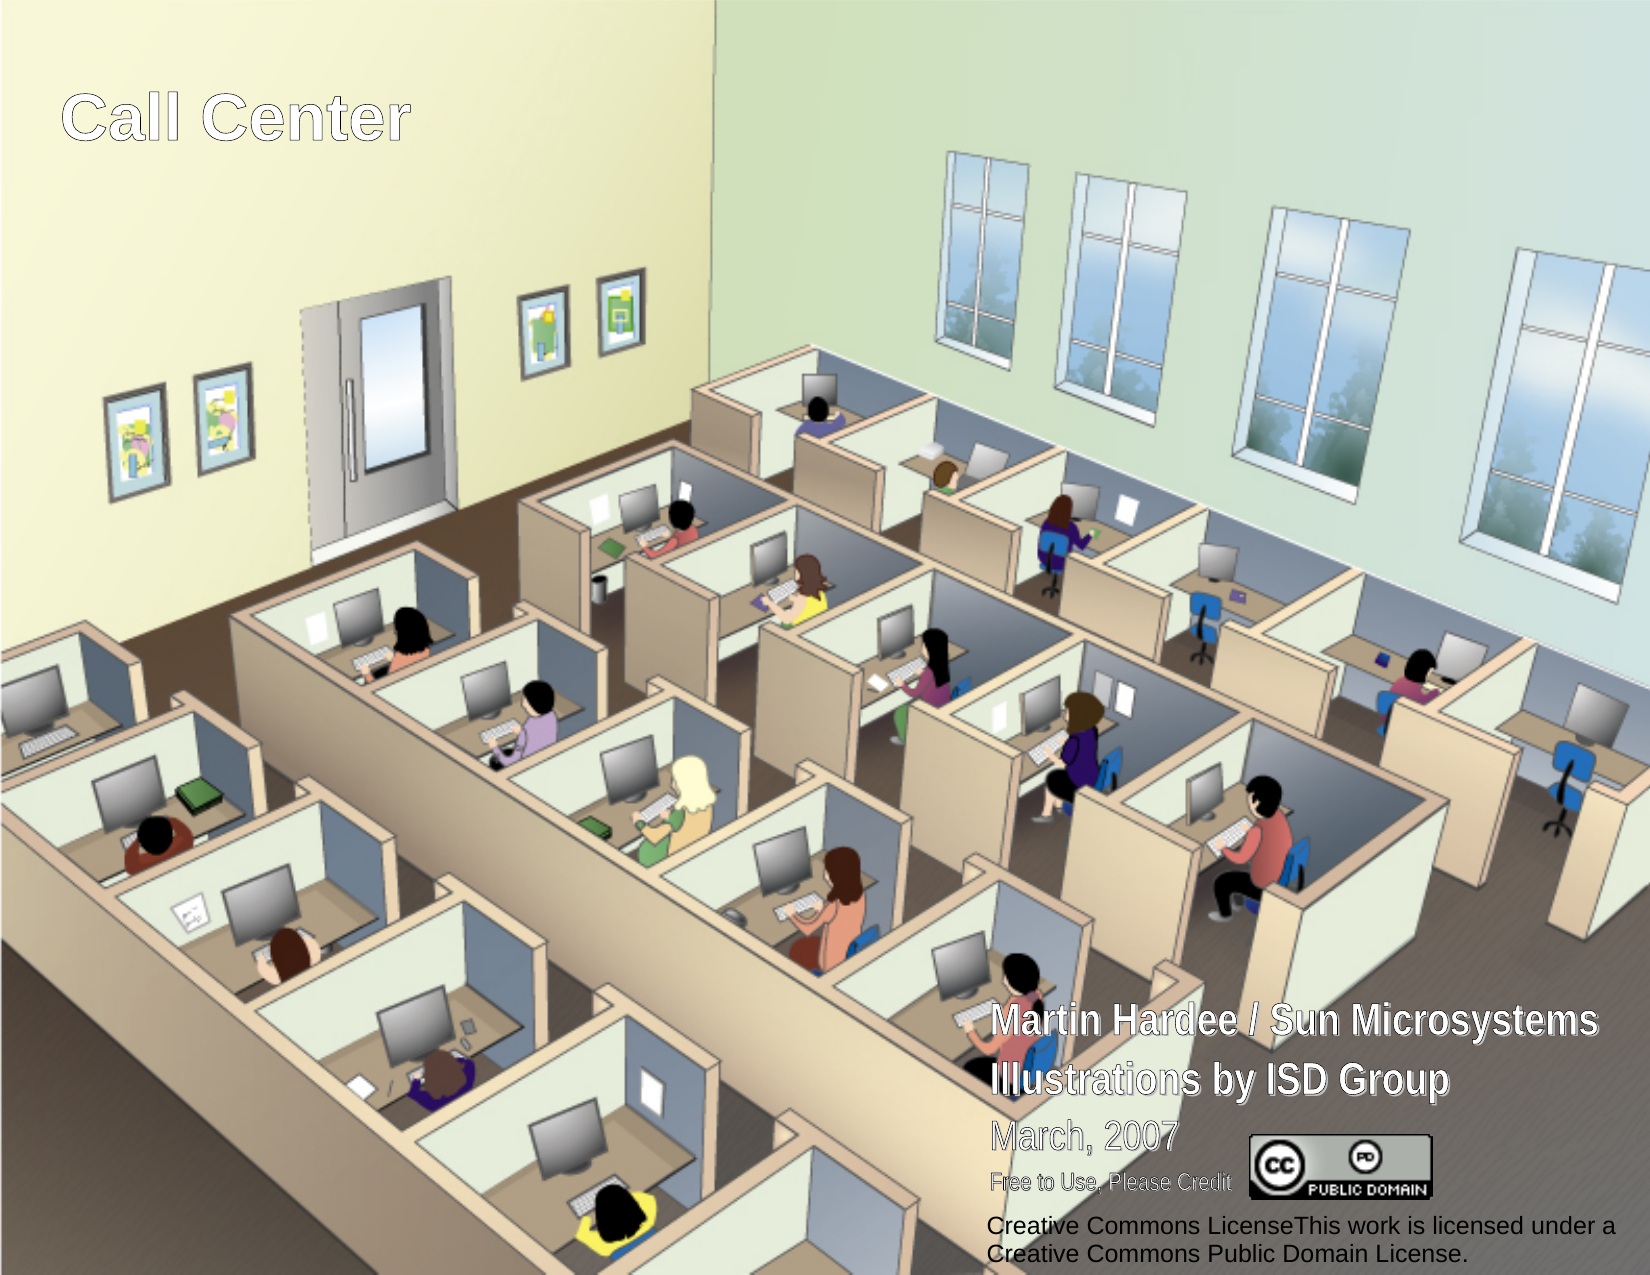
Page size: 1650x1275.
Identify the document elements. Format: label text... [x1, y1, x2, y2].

text_box Call Center [59, 79, 825, 211]
picture [0, 0, 1650, 1275]
text_box Creative Commons LicenseThis work is licensed under a Creative Commons Public Domain License. [971, 1162, 1650, 1275]
text_box Martin Hardee / Sun Microsystems Illustrations by ISD Group March, 2007 Free to Use, Please Credit [989, 994, 1607, 1162]
picture [1249, 1134, 1433, 1200]
